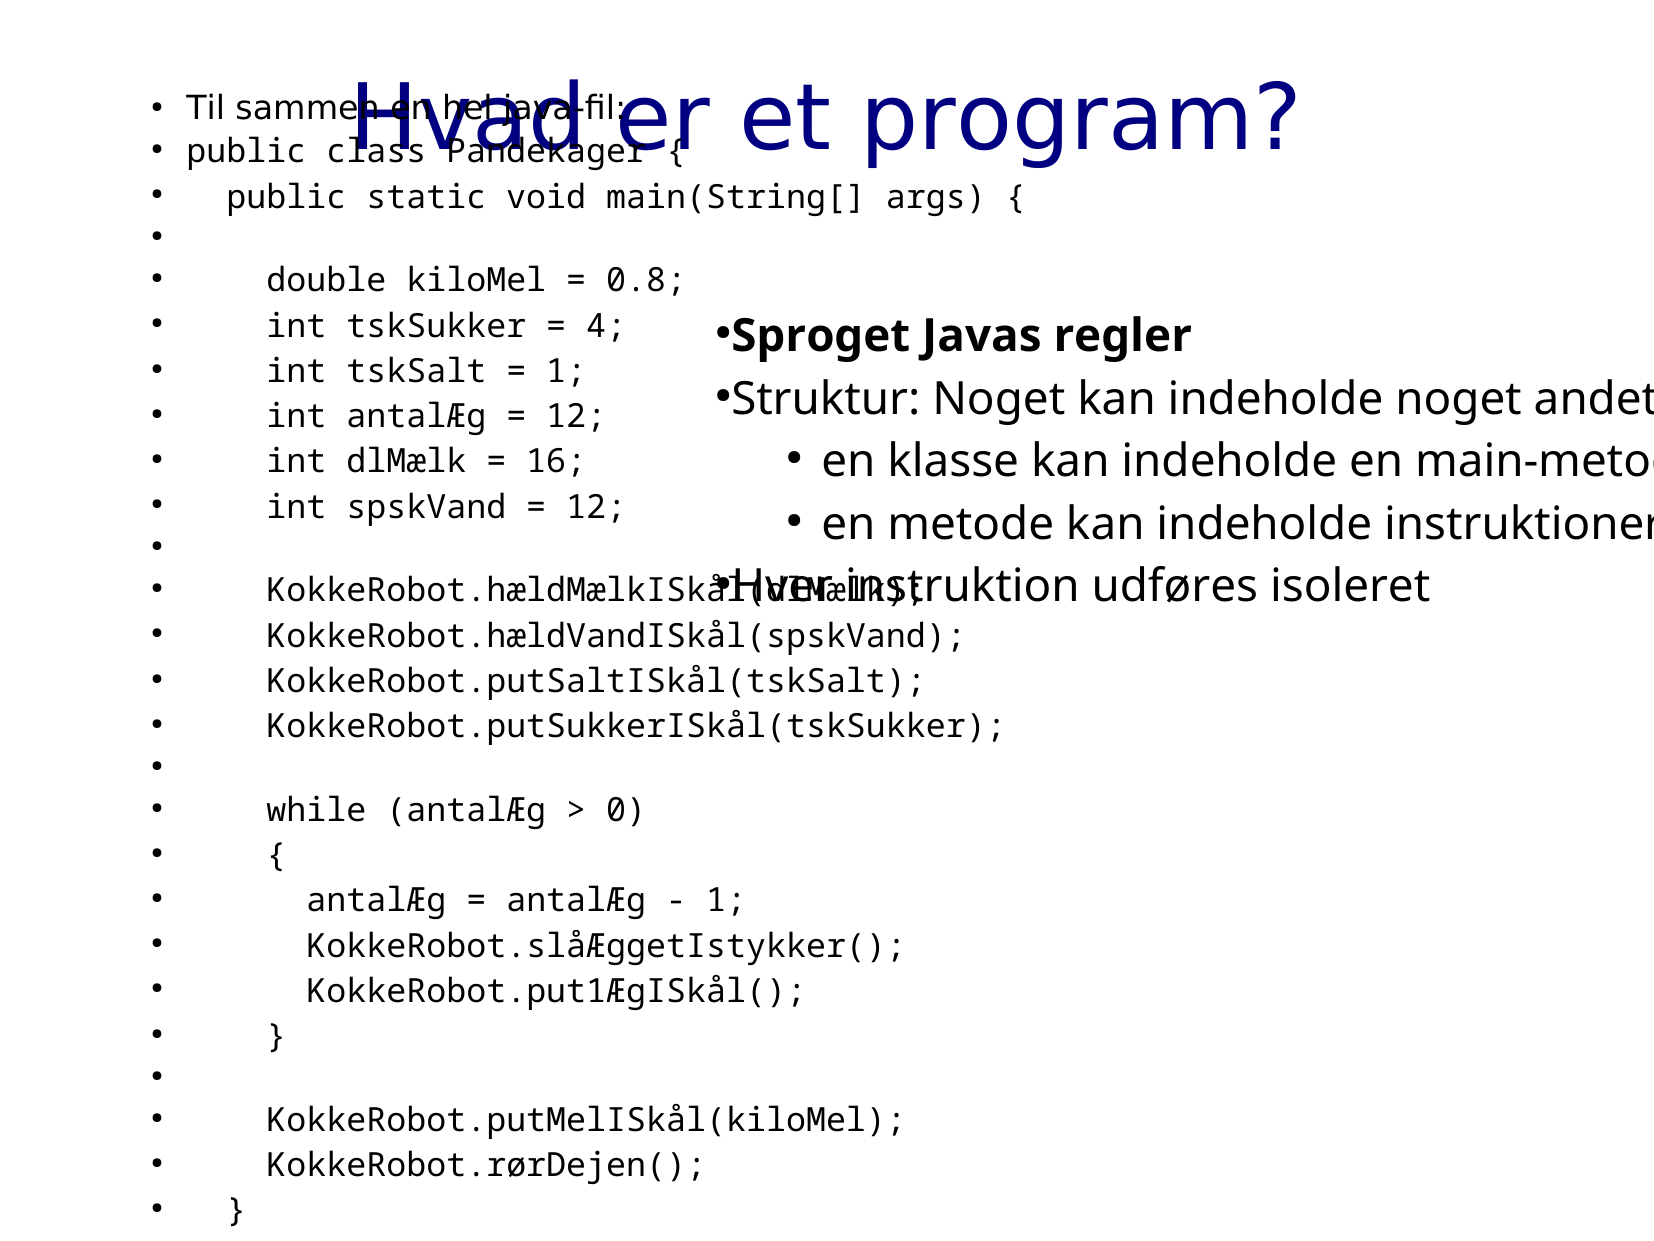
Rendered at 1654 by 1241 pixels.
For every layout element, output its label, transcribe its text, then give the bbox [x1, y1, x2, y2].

title Hvad er et program? [105, 14, 1549, 222]
subtitle Til sammen en hel java-fil: public class Pandekager { public static void main(String[] args) { double kiloMel = 0.8; int tskSukker = 4; int tskSalt = 1; int antalÆg = 12; int dlMælk = 16; int spskVand = 12; KokkeRobot.hældMælkISkål(dlMælk); KokkeRobot.hældVandISkål(spskVand); KokkeRobot.putSaltISkål(tskSalt); KokkeRobot.putSukkerISkål(tskSukker); while (antalÆg > 0) { antalÆg = antalÆg - 1; KokkeRobot.slåÆggetIstykker(); KokkeRobot.put1ÆgISkål(); } KokkeRobot.putMelISkål(kiloMel); KokkeRobot.rørDejen(); } } [80, 148, 1357, 1218]
text_box Sproget Javas regler Struktur: Noget kan indeholde noget andet en klasse kan indeholde en main-metode en metode kan indeholde instruktioner Hver instruktion udføres isoleret [715, 302, 1636, 566]
